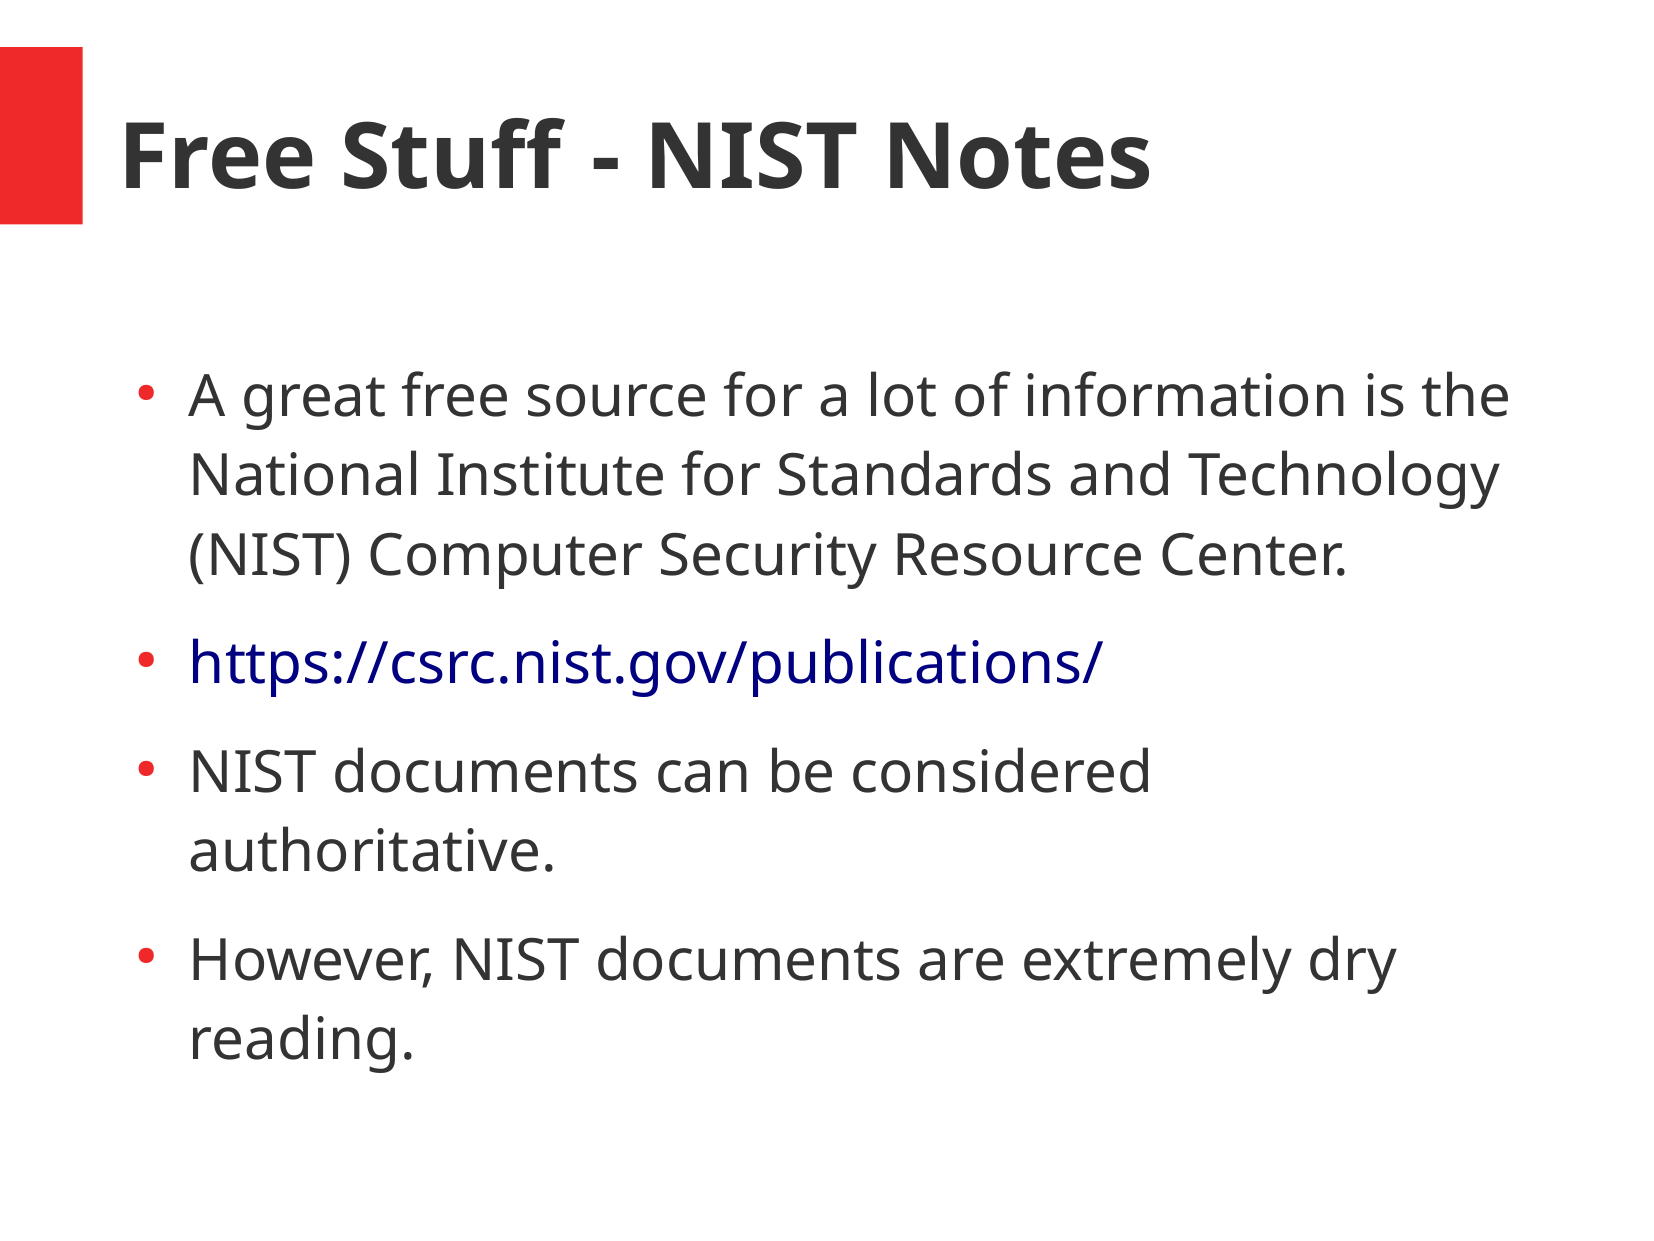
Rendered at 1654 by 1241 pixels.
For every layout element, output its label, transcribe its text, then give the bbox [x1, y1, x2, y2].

title Free Stuff - NIST Notes [118, 49, 1571, 257]
list A great free source for a lot of information is the National Institute for Standards and Technology (NIST) Computer Security Resource Center. https://csrc.nist.gov/publications/ NIST documents can be considered authoritative. However, NIST documents are extremely dry reading. [118, 354, 1536, 1074]
